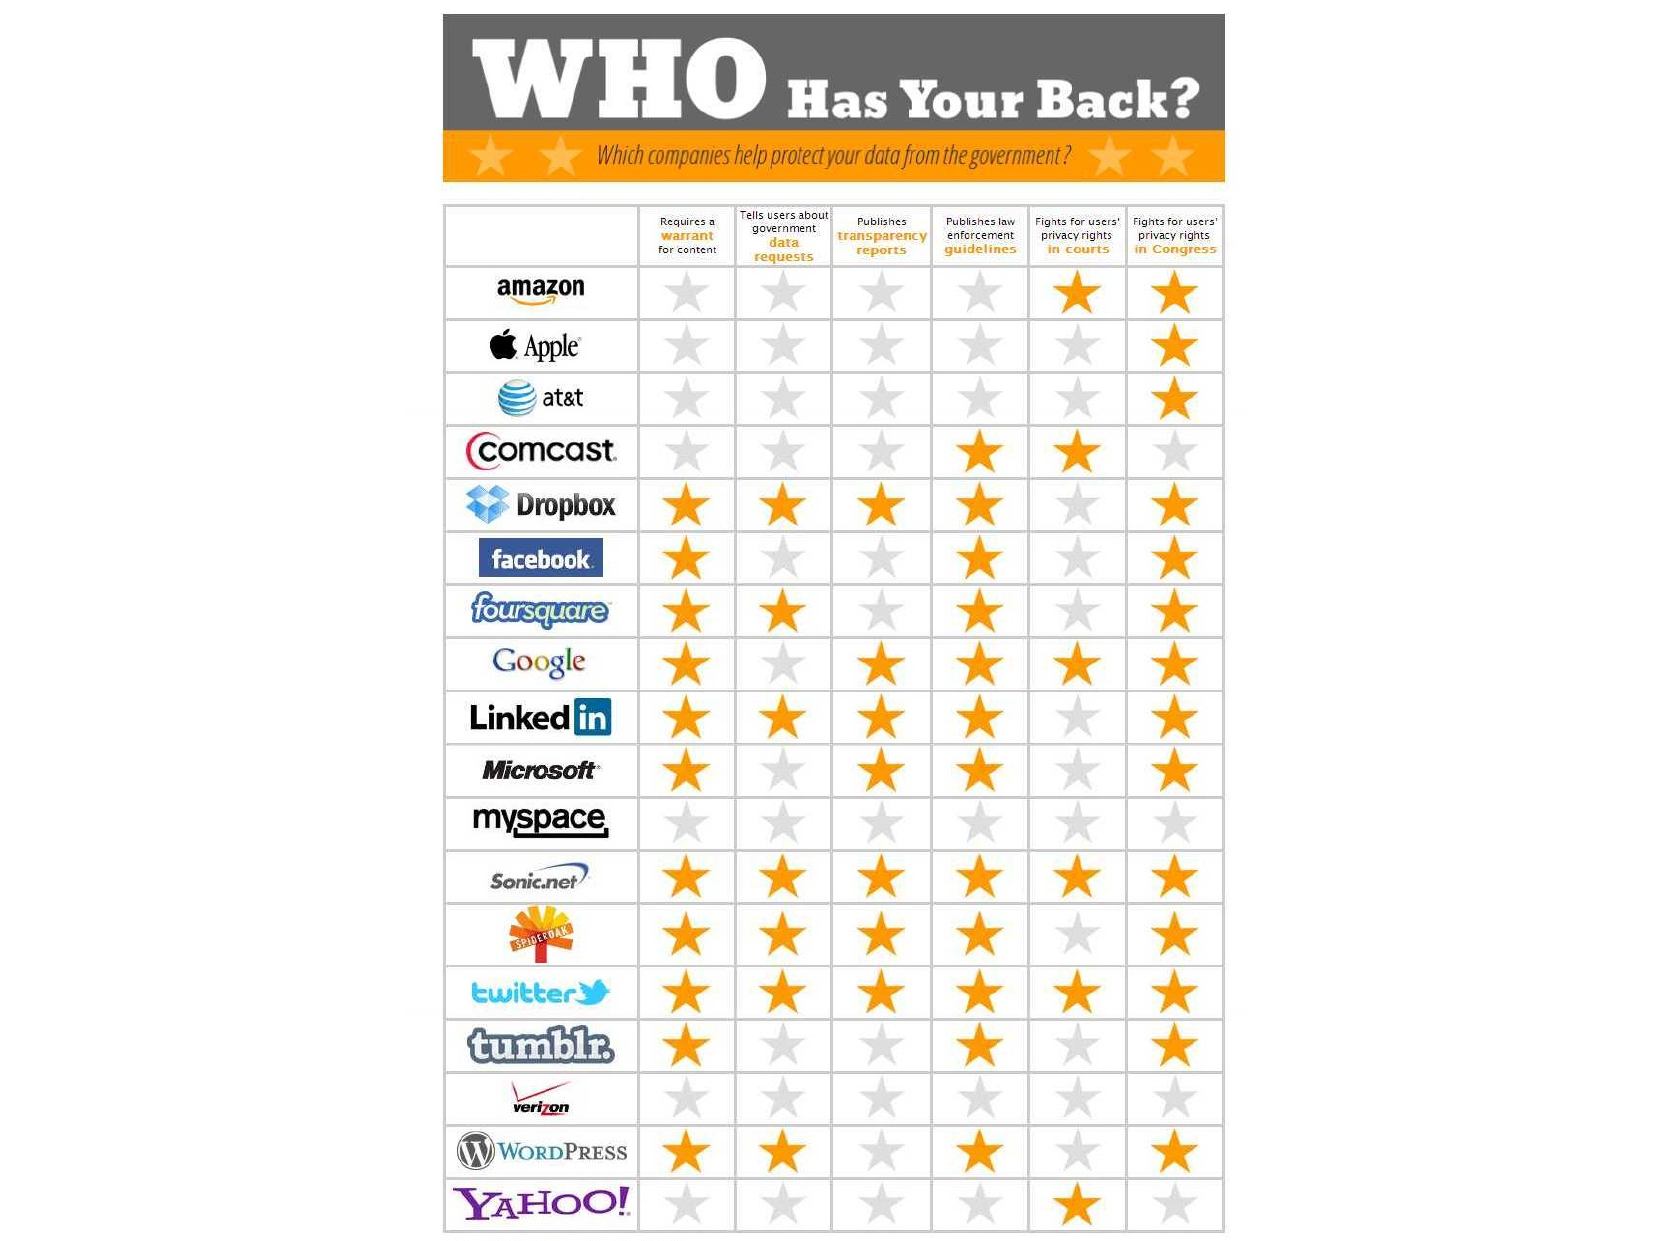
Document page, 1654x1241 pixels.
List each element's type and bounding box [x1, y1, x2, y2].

picture [405, 1, 1250, 1241]
